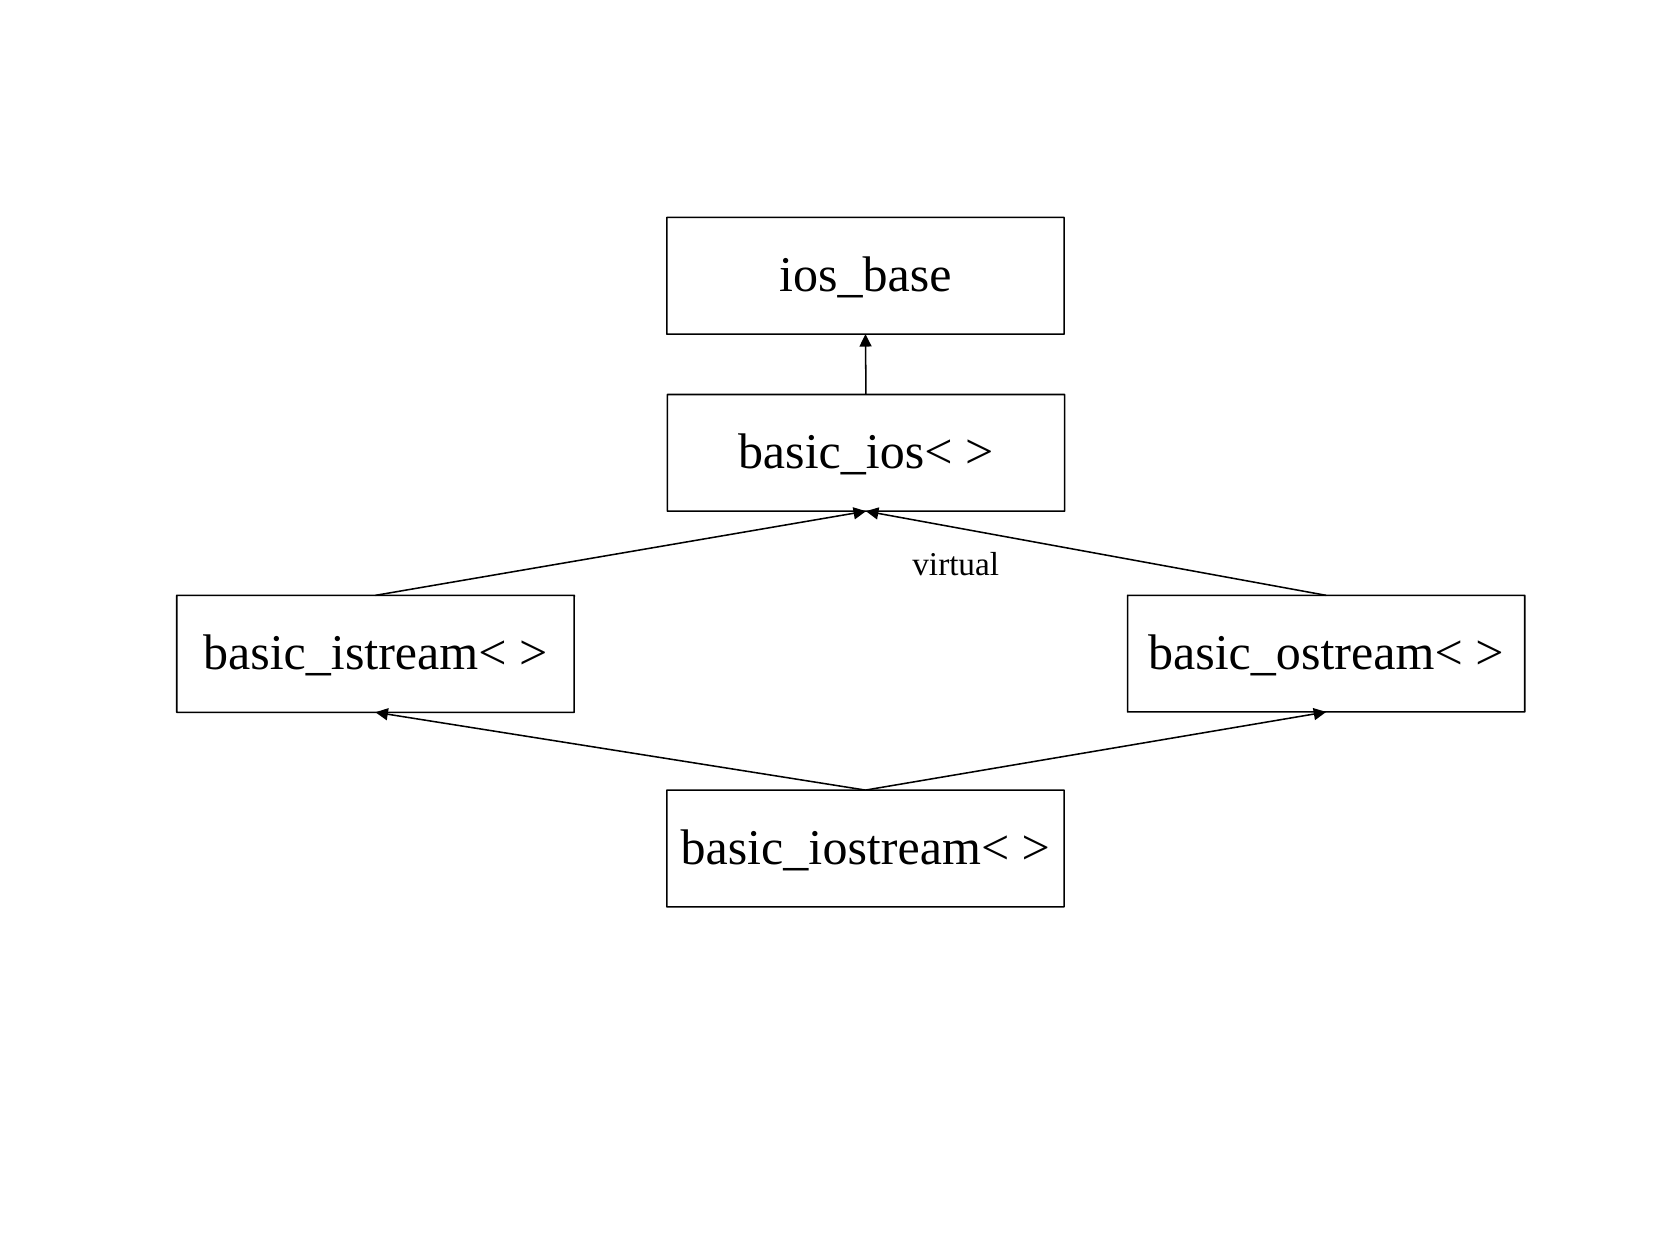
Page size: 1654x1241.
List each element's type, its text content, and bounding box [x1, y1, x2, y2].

text_box basic_istream< > [176, 627, 575, 681]
text_box ios_base [666, 249, 1065, 303]
text_box basic_iostream< > [666, 822, 1065, 875]
text_box basic_ios< > [667, 426, 1065, 480]
text_box basic_ostream< > [1127, 627, 1525, 680]
text_box virtual [912, 533, 1013, 586]
